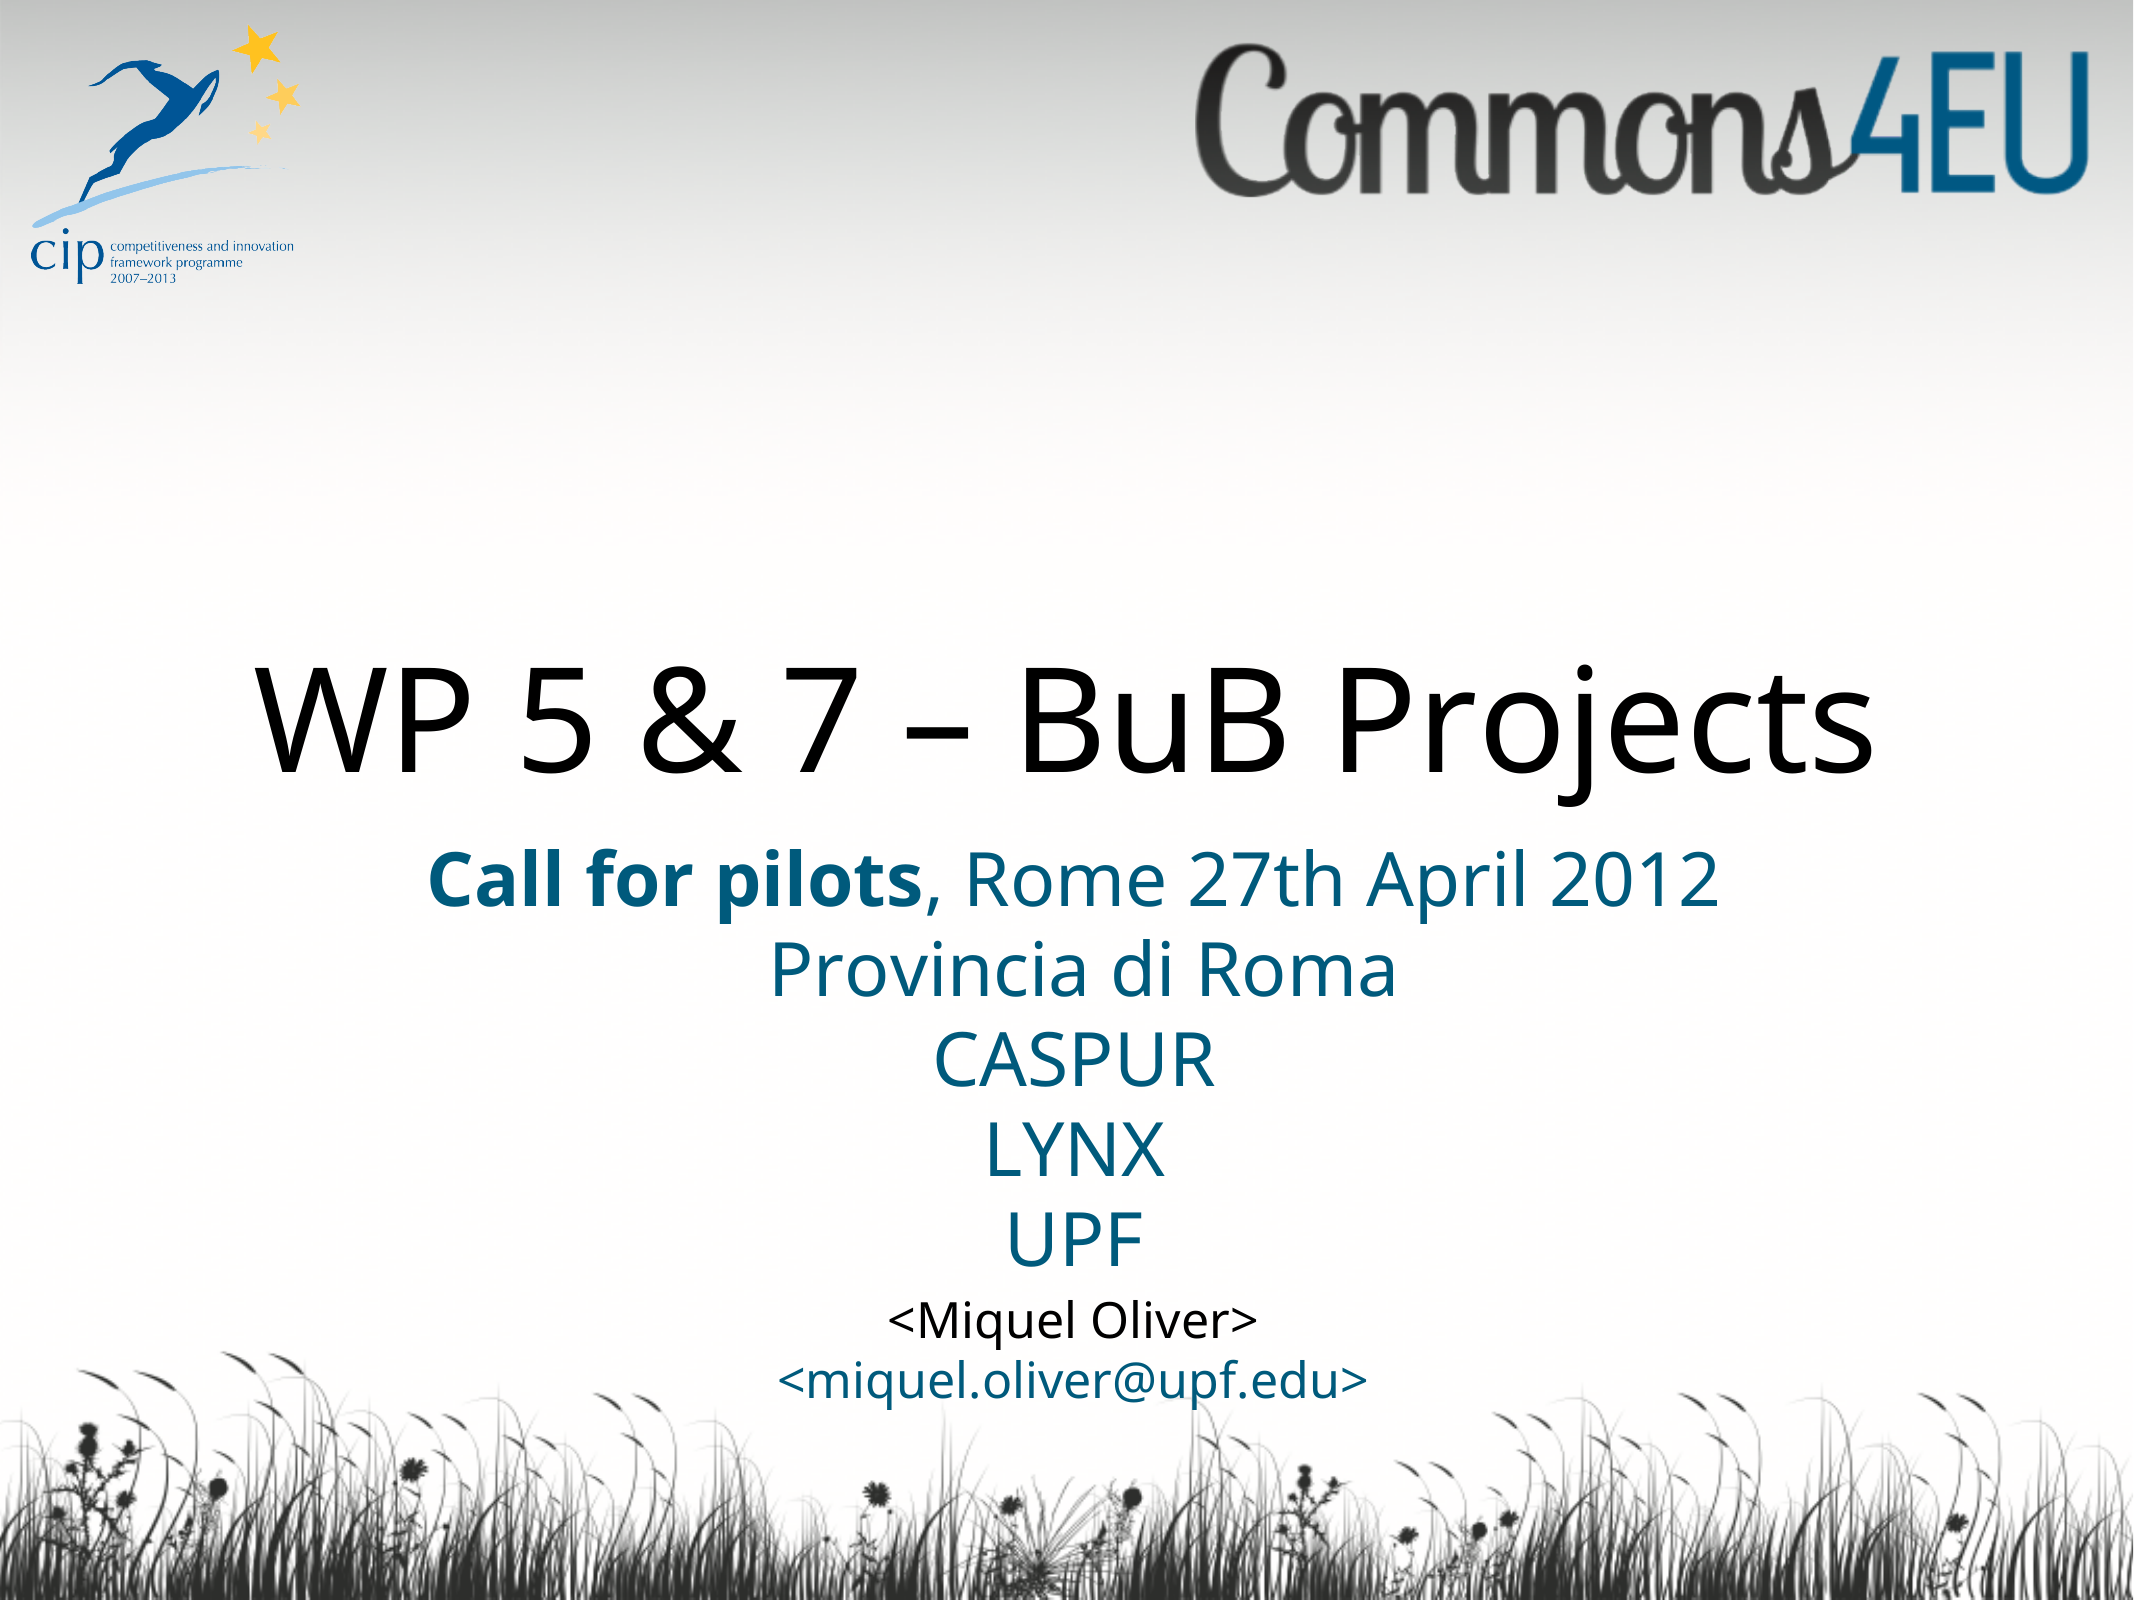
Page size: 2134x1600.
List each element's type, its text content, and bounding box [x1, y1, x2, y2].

text_box <Miquel Oliver> <miquel.oliver@upf.edu> [711, 1280, 1436, 1417]
text_box WP 5 & 7 – BuB Projects [208, 268, 1926, 811]
text_box Call for pilots, Rome 27th April 2012 Provincia di Roma CASPUR LYNX UPF [216, 823, 1933, 1009]
picture [0, 0, 2134, 1600]
